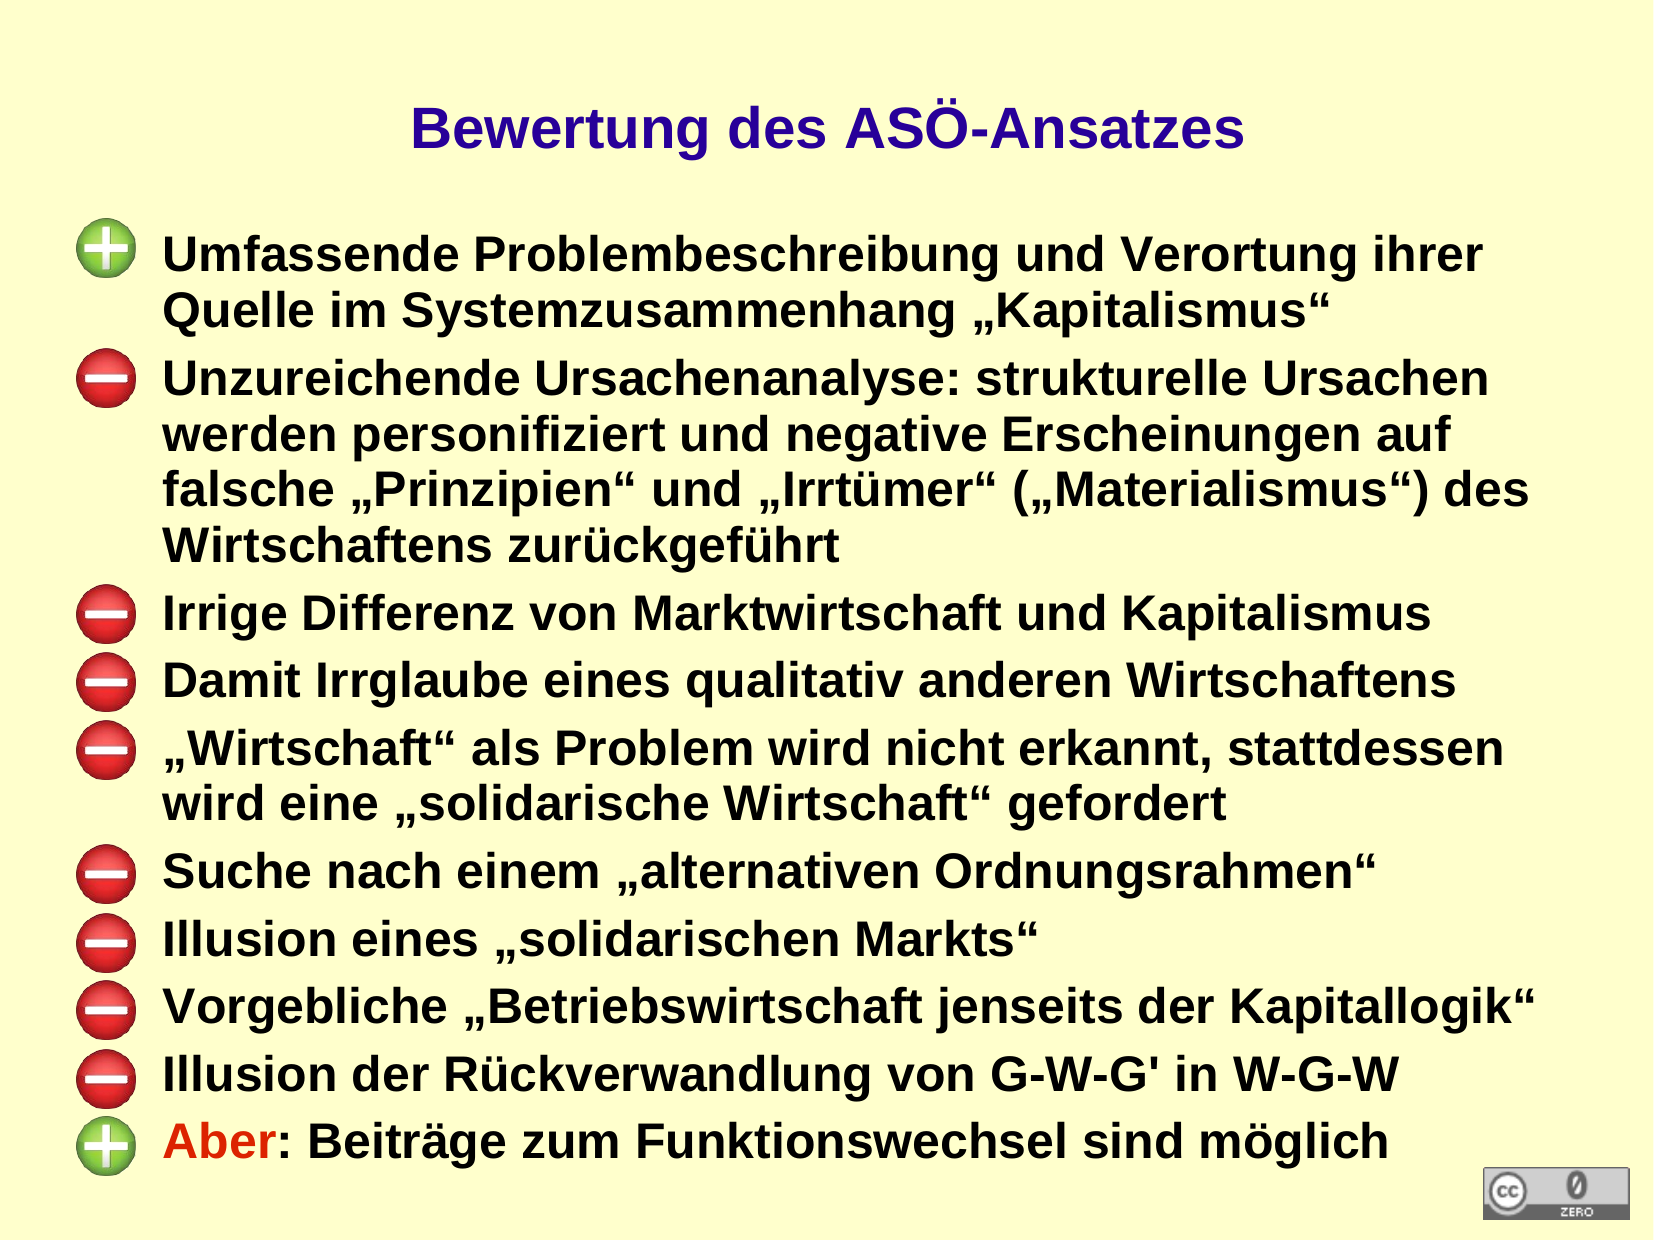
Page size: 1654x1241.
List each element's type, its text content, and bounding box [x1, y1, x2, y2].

picture [76, 1049, 136, 1109]
picture [1483, 1167, 1630, 1220]
picture [76, 844, 136, 904]
picture [76, 1116, 136, 1176]
picture [76, 913, 136, 973]
picture [76, 720, 136, 780]
picture [76, 218, 136, 278]
picture [76, 652, 136, 712]
picture [76, 584, 136, 644]
list Umfassende Problembeschreibung und Verortung ihrer Quelle im Systemzusammenhang „Kapitalismus“ Unzureichende Ursachenanalyse: strukturelle Ursachen werden personifiziert und negative Erscheinungen auf falsche „Prinzipien“ und „Irrtümer“ („Materialismus“) des Wirtschaftens zurückgeführt Irrige Differenz von Marktwirtschaft und Kapitalismus Damit Irrglaube eines qualitativ anderen Wirtschaftens „Wirtschaft“ als Problem wird nicht erkannt, stattdessen wird eine „solidarische Wirtschaft“ gefordert Suche nach einem „alternativen Ordnungsrahmen“ Illusion eines „solidarischen Markts“ Vorgebliche „Betriebswirtschaft jenseits der Kapitallogik“ Illusion der Rückverwandlung von G-W-G' in W-G-W Aber: Beiträge zum Funktionswechsel sind möglich [92, 226, 1565, 1178]
picture [76, 348, 136, 408]
title Bewertung des ASÖ-Ansatzes [86, 49, 1571, 207]
picture [76, 980, 136, 1040]
